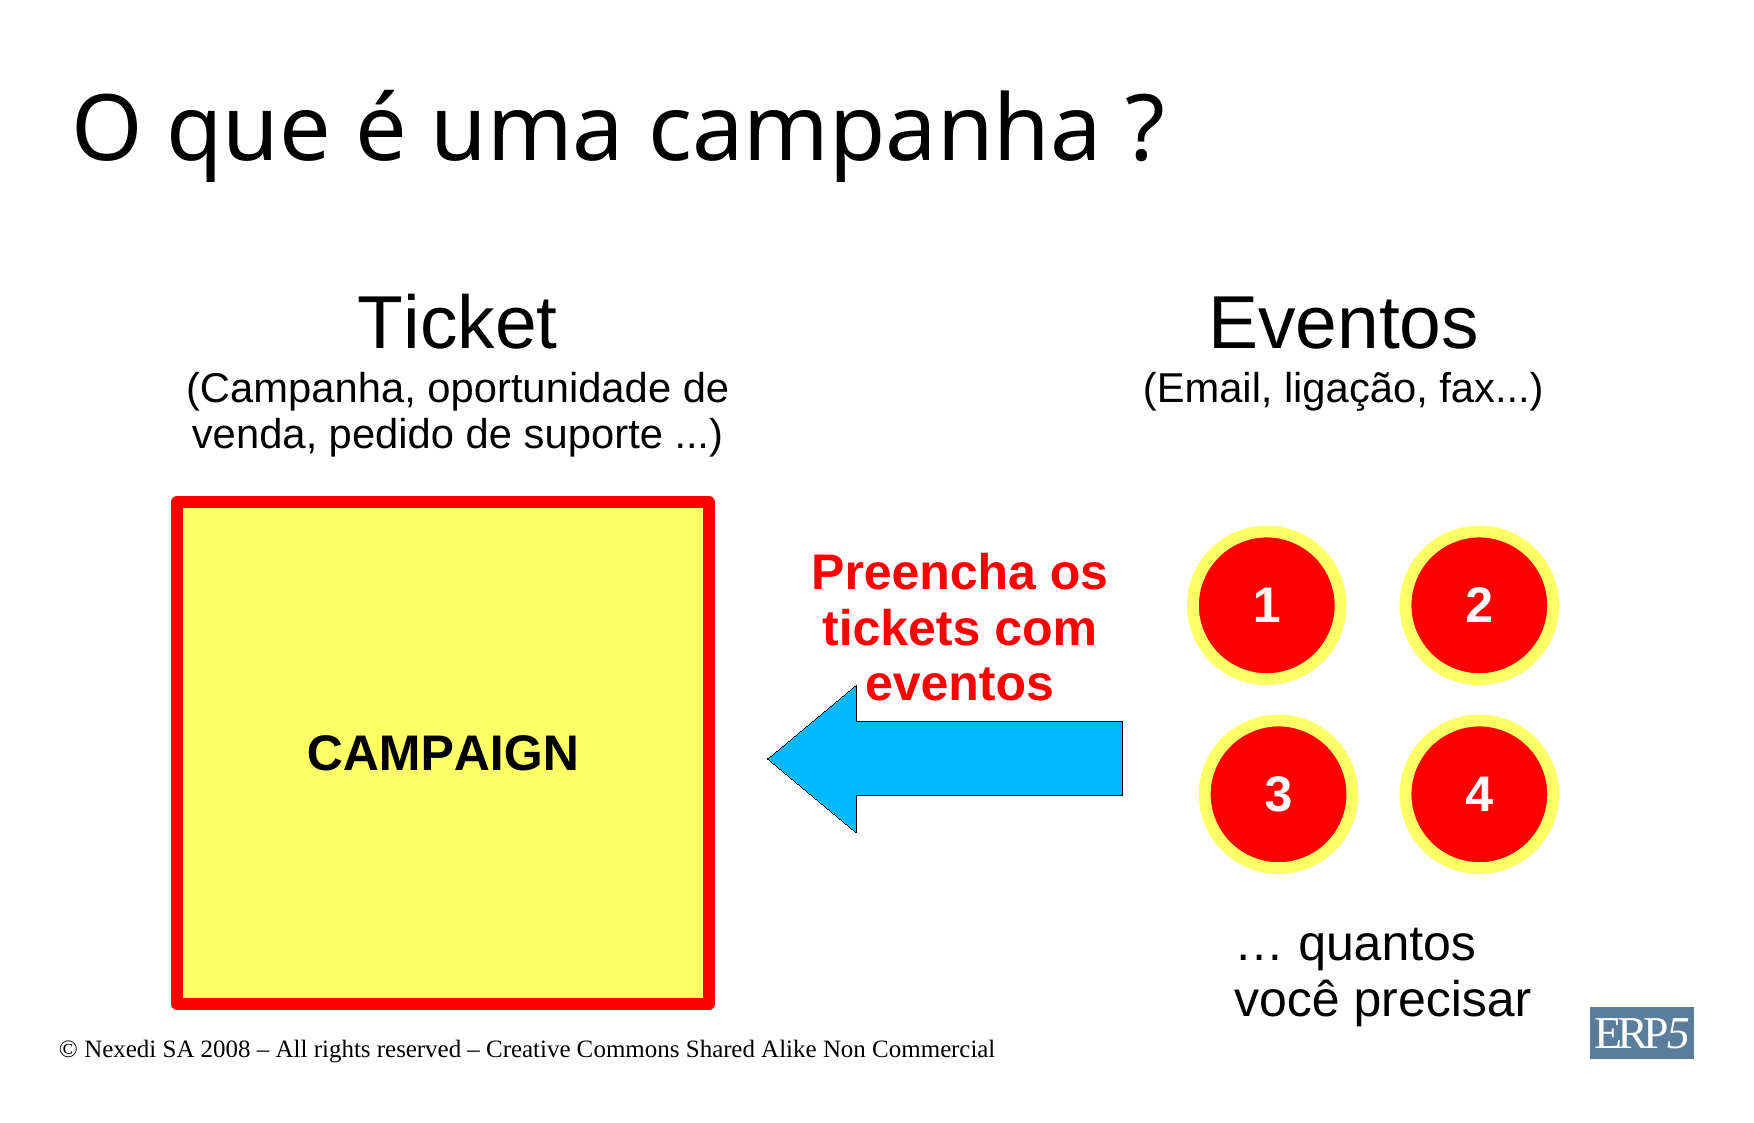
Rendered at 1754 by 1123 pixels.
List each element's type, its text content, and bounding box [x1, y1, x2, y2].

title O que é uma campanha ? [71, 63, 1707, 187]
text_box 2 [1405, 531, 1554, 680]
text_box [767, 712, 1123, 833]
text_box CAMPAIGN [177, 501, 709, 1004]
text_box Ticket (Campanha, oportunidade de venda, pedido de suporte ...) [118, 280, 798, 458]
text_box Preencha os tickets com eventos [797, 543, 1123, 712]
text_box 4 [1405, 720, 1554, 869]
text_box Eventos (Email, ligação, fax...) [1003, 280, 1684, 412]
text_box 3 [1204, 720, 1353, 869]
text_box 1 [1192, 531, 1341, 680]
text_box … quantos você precisar [1234, 915, 1589, 1027]
